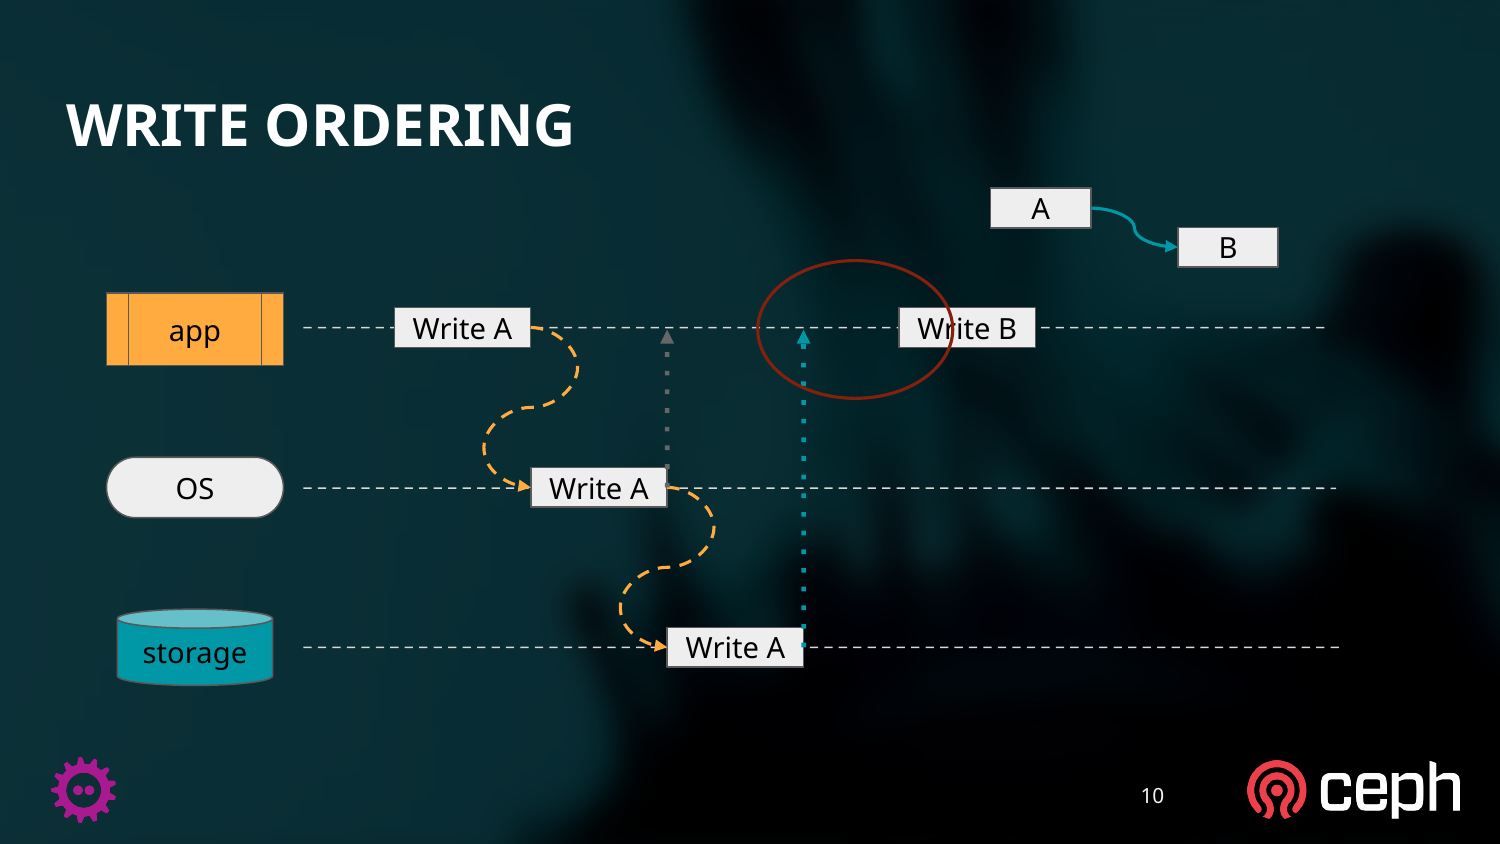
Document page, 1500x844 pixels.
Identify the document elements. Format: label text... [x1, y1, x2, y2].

text_box Write A [530, 467, 668, 508]
text_box OS [106, 457, 284, 518]
text_box A [990, 188, 1091, 228]
text_box B [1177, 227, 1279, 268]
text_box storage [117, 620, 273, 686]
title WRITE ORDERING [51, 72, 1449, 167]
text_box Write A [394, 307, 531, 348]
text_box mnt3 [117, 609, 273, 629]
text_box app [107, 293, 283, 366]
text_box Write B [950, 307, 1036, 348]
slide_number <number> [1089, 764, 1179, 829]
text_box Write B [898, 307, 951, 348]
picture [0, 0, 1500, 844]
text_box Write A [667, 627, 804, 668]
